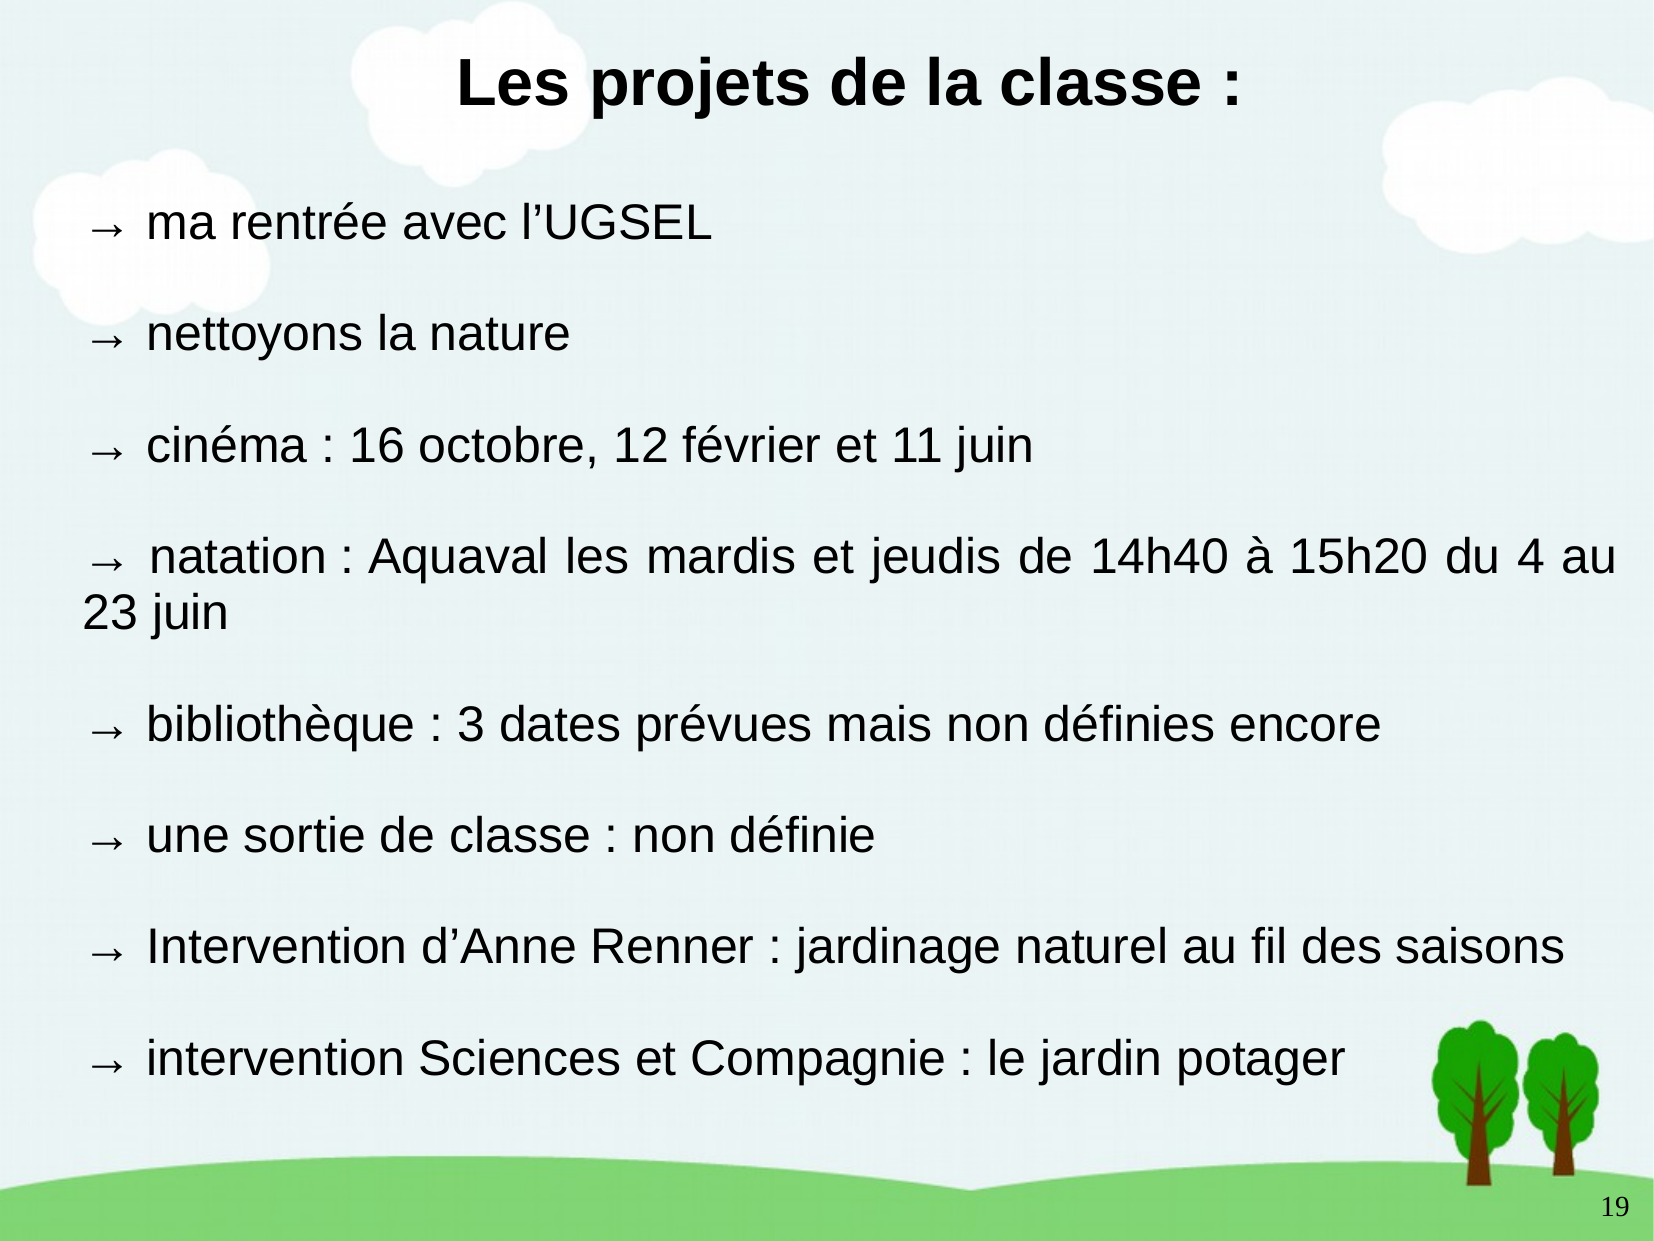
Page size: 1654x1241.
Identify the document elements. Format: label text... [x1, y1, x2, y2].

picture [1619, 1198, 1626, 1215]
picture [0, 0, 1654, 1241]
subtitle Les projets de la classe : → ma rentrée avec l’UGSEL → nettoyons la nature → cinéma : 16 octobre, 12 février et 11 juin → natation : Aquaval les mardis et jeudis de 14h40 à 15h20 du 4 au 23 juin → bibliothèque : 3 dates prévues mais non définies encore → une sortie de classe : non définie → Intervention d’Anne Renner : jardinage naturel au fil des saisons → intervention Sciences et Compagnie : le jardin potager [82, 44, 1619, 1241]
